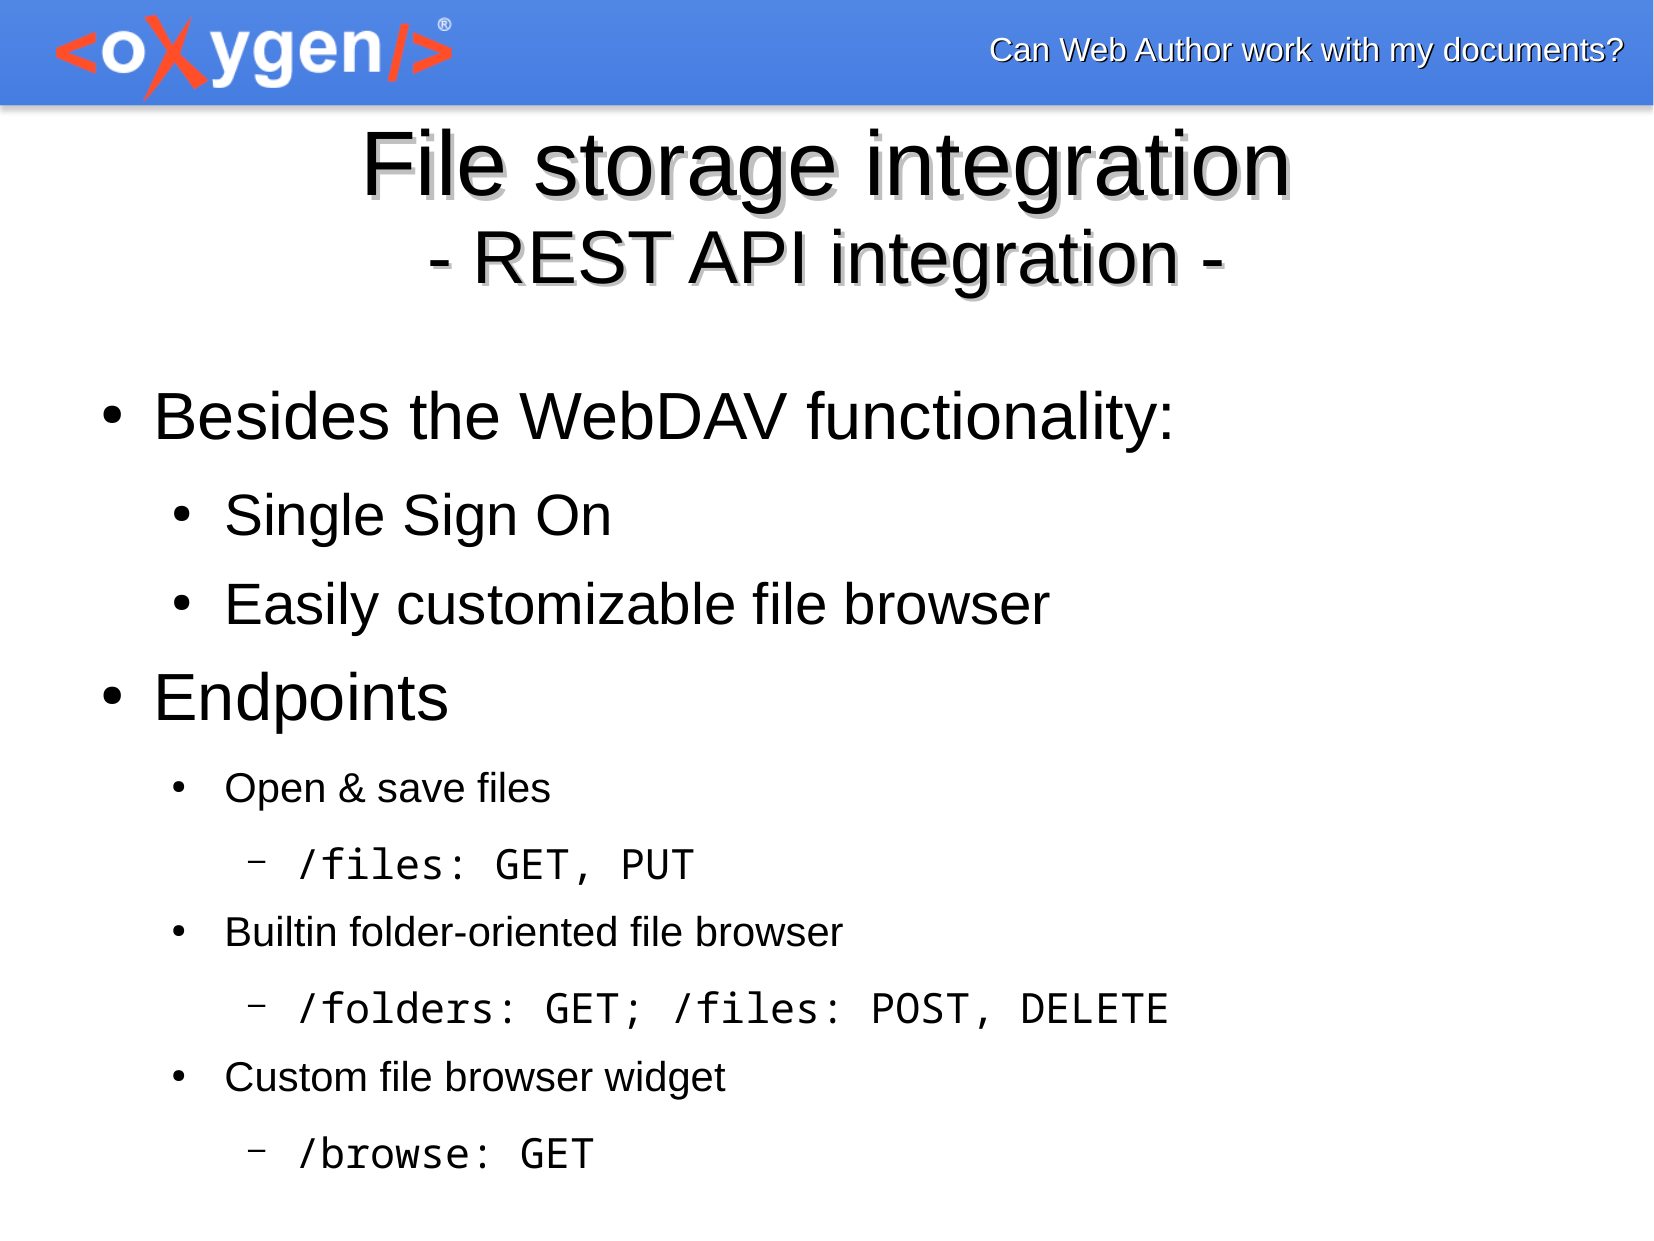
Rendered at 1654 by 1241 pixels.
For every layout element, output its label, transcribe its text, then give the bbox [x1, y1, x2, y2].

picture [0, 0, 1654, 119]
list Besides the WebDAV functionality: Single Sign On Easily customizable file browser Endpoints Open & save files /files: GET, PUT Builtin folder-oriented file browser /folders: GET; /files: POST, DELETE Custom file browser widget /browse: GET [82, 378, 1571, 1133]
title File storage integration - REST API integration - [82, 102, 1571, 310]
